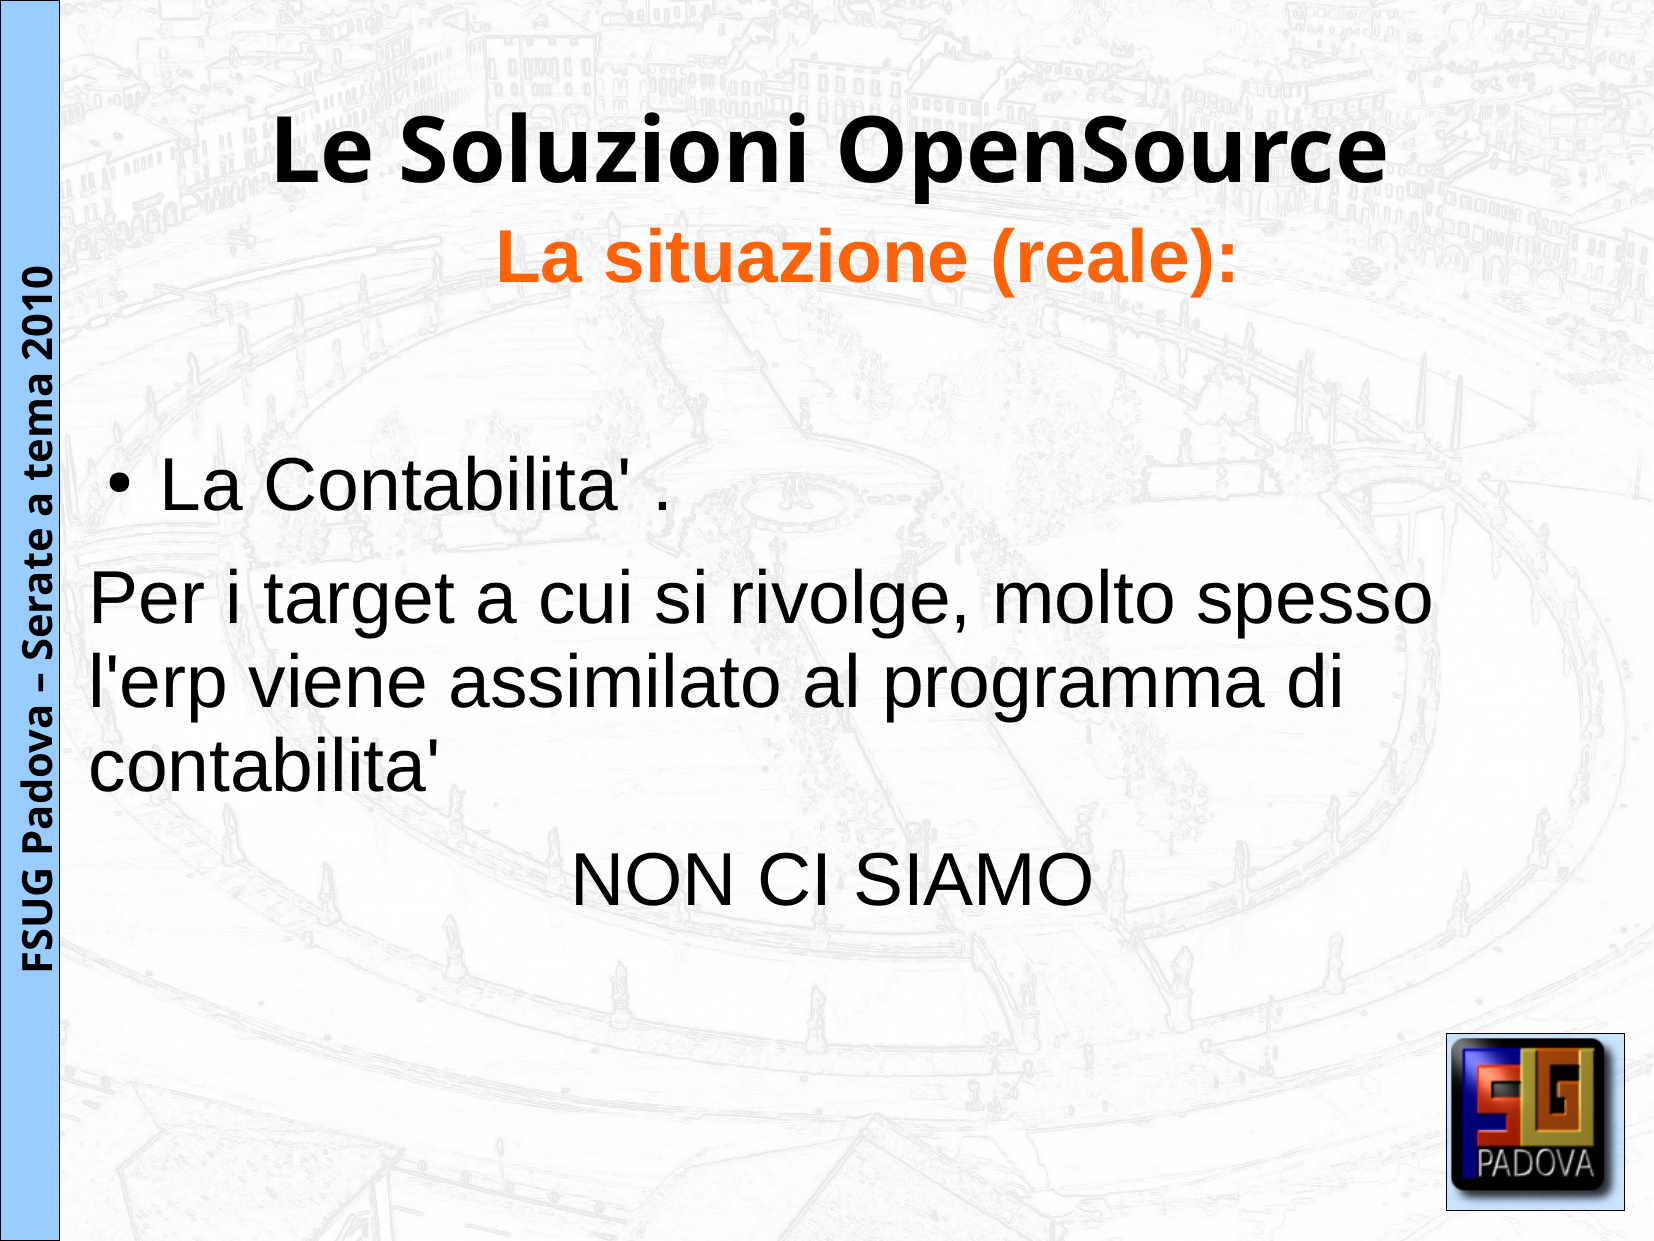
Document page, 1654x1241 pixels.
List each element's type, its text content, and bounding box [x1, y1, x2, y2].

text_box FSUG Padova – Serate a tema 2010 [0, 0, 60, 1241]
title Le Soluzioni OpenSource [88, 56, 1571, 214]
list La situazione (reale): La Contabilita' . Per i target a cui si rivolge, molto spesso l'erp viene assimilato al programma di contabilita' NON CI SIAMO [88, 214, 1577, 1034]
picture [60, 0, 1654, 1241]
